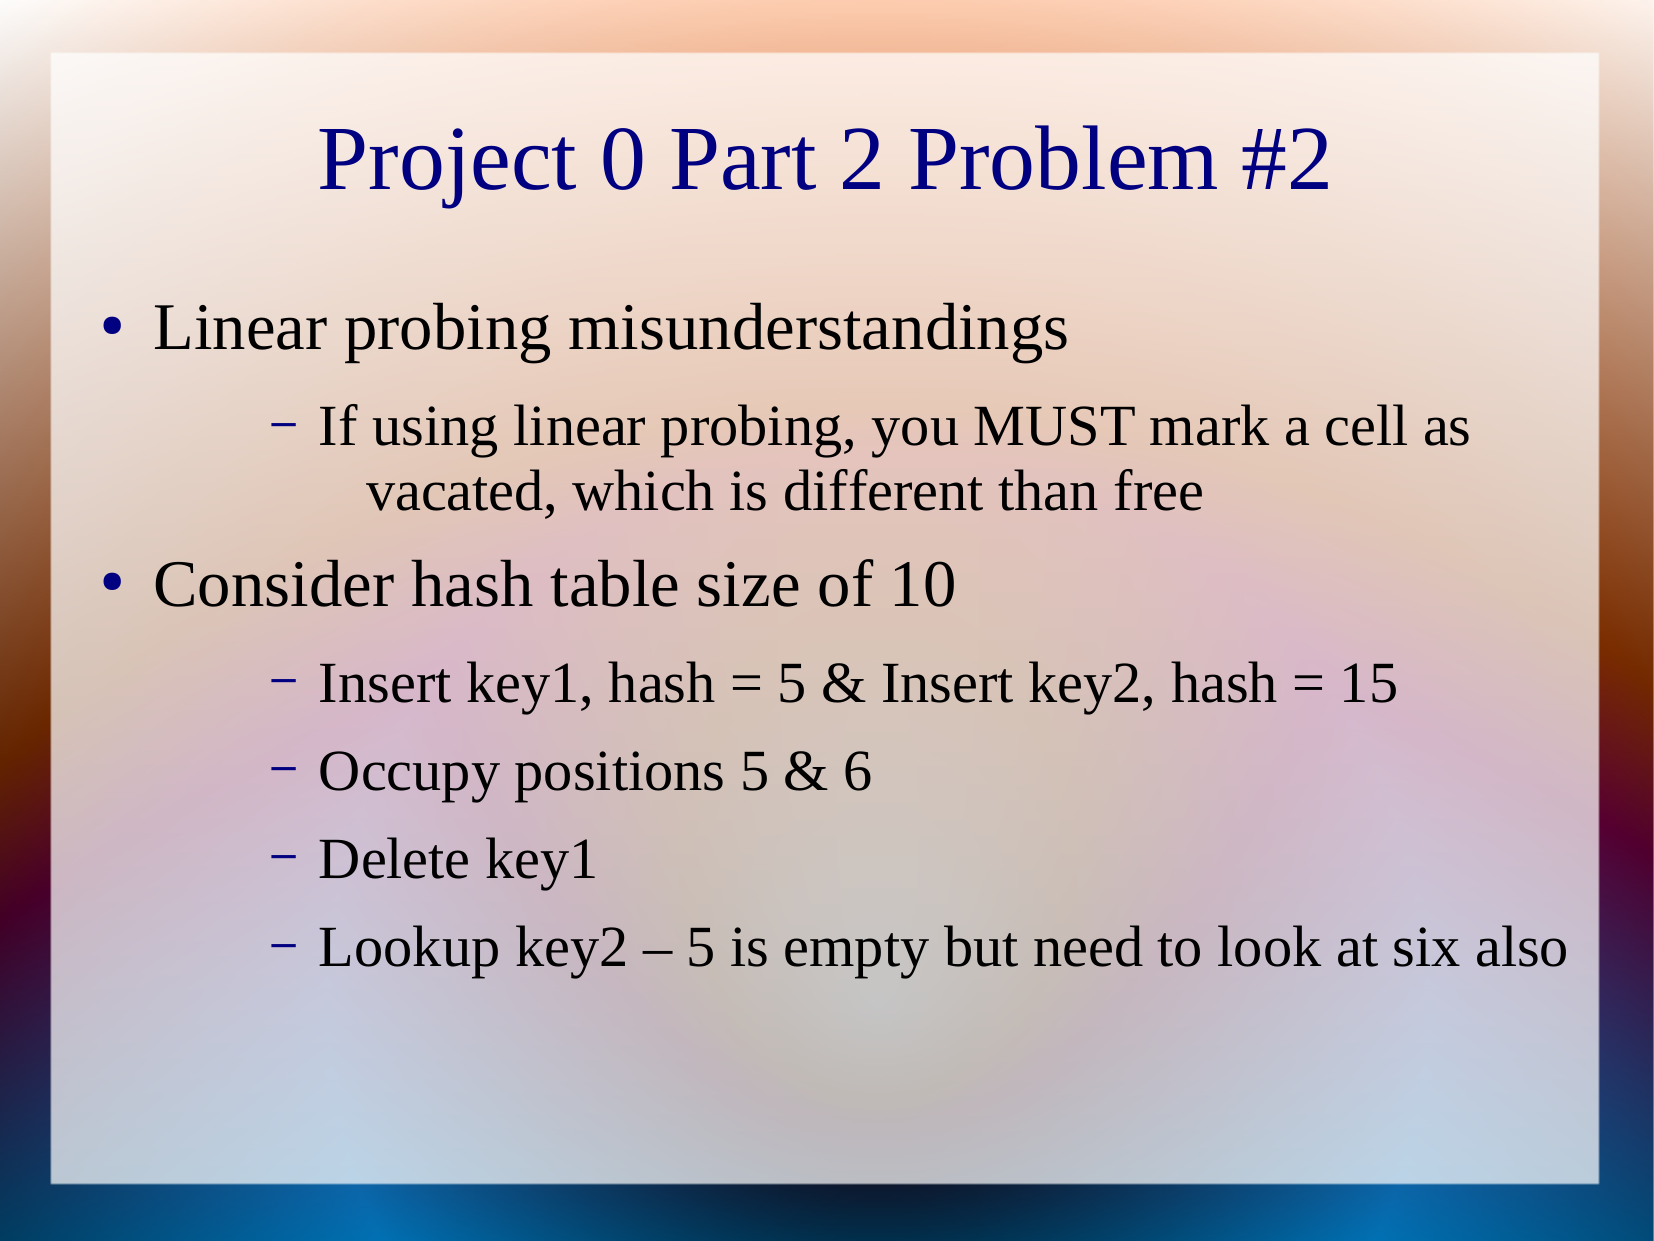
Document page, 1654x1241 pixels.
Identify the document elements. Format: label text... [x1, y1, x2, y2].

picture [0, 0, 1654, 1241]
list Linear probing misunderstandings If using linear probing, you MUST mark a cell as vacated, which is different than free Consider hash table size of 10 Insert key1, hash = 5 & Insert key2, hash = 15 Occupy positions 5 & 6 Delete key1 Lookup key2 – 5 is empty but need to look at six also [82, 290, 1571, 1034]
title Project 0 Part 2 Problem #2 [82, 55, 1571, 263]
